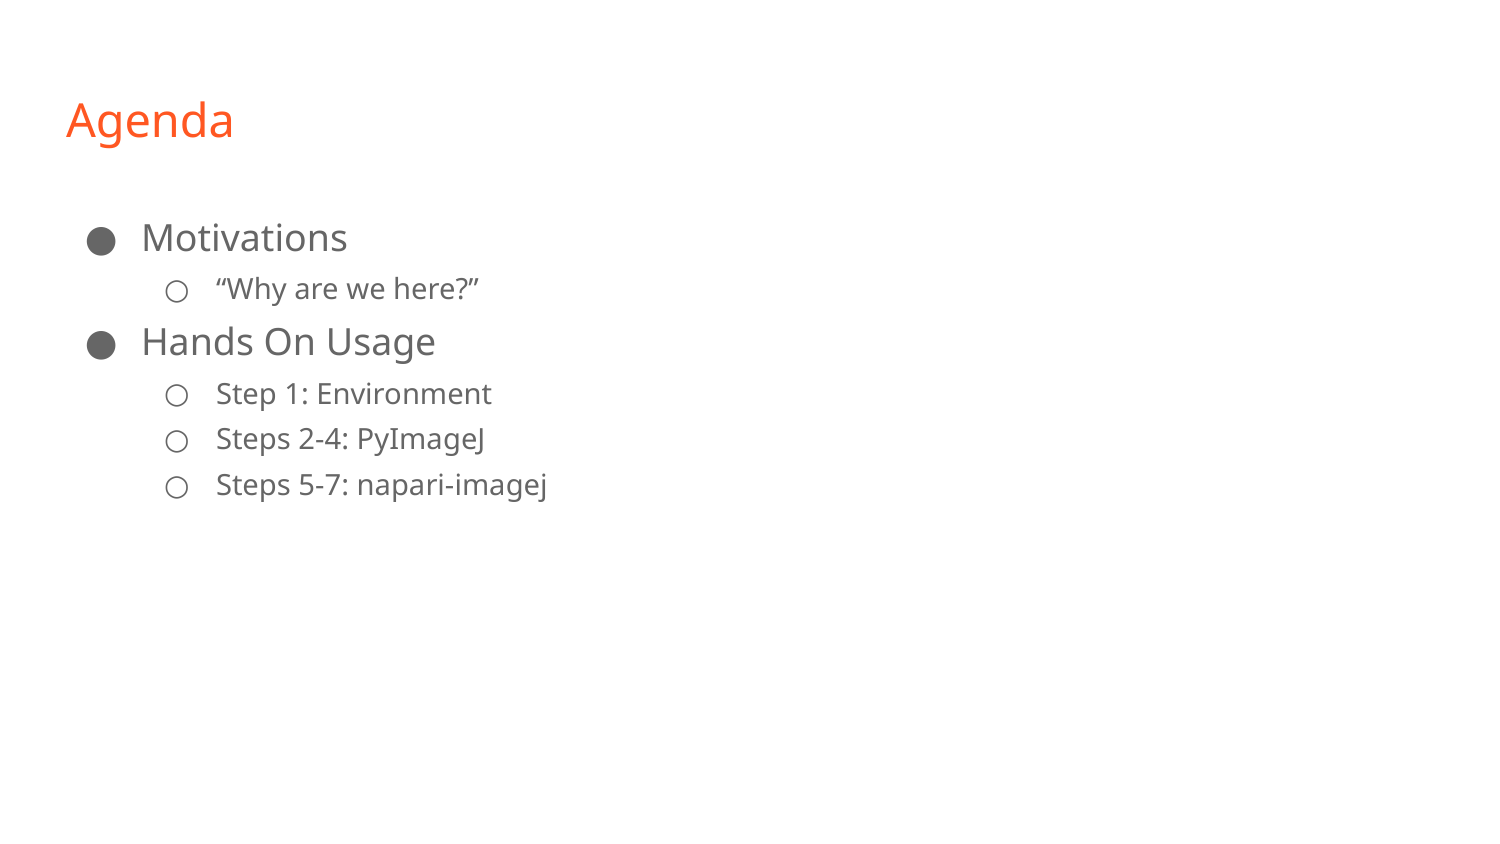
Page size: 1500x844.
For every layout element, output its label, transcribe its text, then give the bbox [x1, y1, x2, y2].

title Agenda [51, 72, 1449, 167]
list Motivations “Why are we here?” Hands On Usage Step 1: Environment Steps 2-4: PyImageJ Steps 5-7: napari-imagej [51, 189, 1449, 750]
